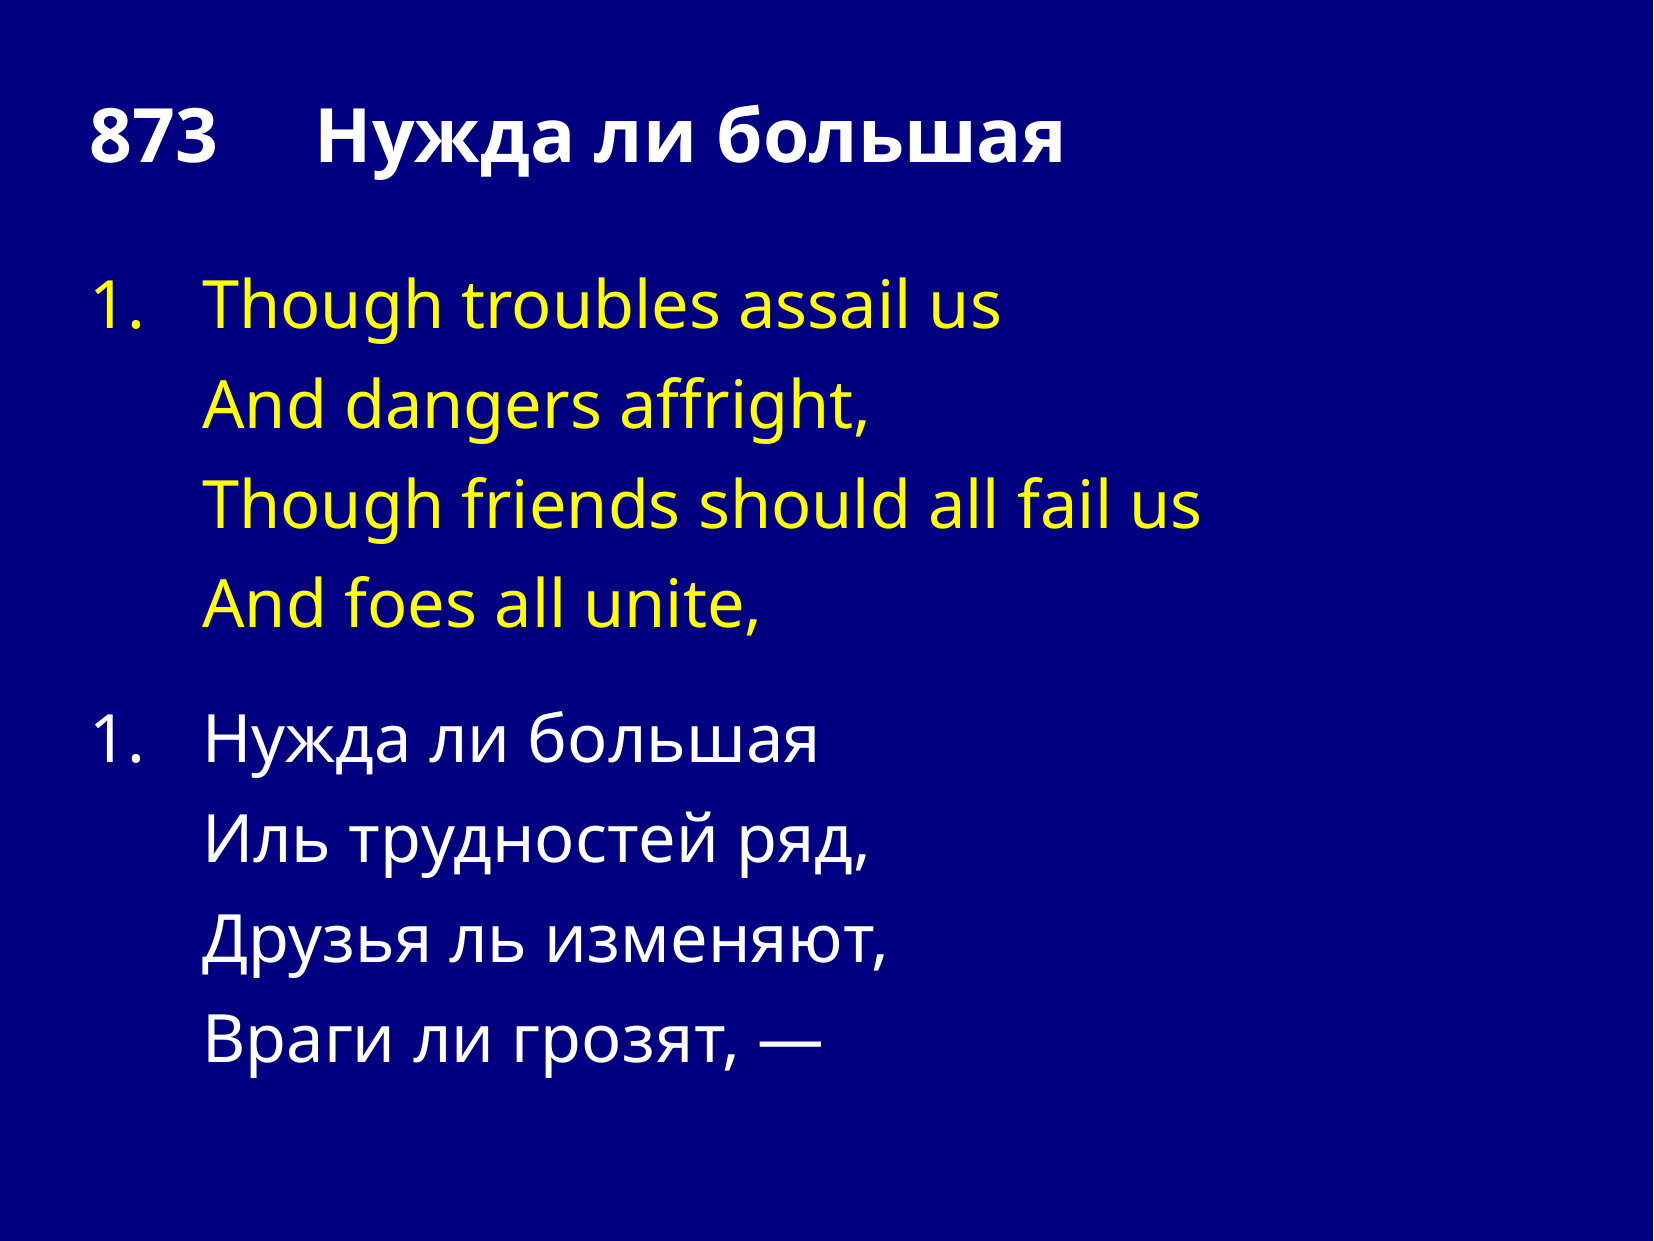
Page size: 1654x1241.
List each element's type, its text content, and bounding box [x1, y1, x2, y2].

text_box 873 Нужда ли большая [75, 75, 1576, 188]
text_box 1. Нужда ли большая Иль трудностей ряд, Друзья ль изменяют, Враги ли грозят, ― [75, 675, 1576, 1163]
text_box 1. Though troubles assail us And dangers affright, Though friends should all fail us And foes all unite, [75, 188, 1576, 638]
